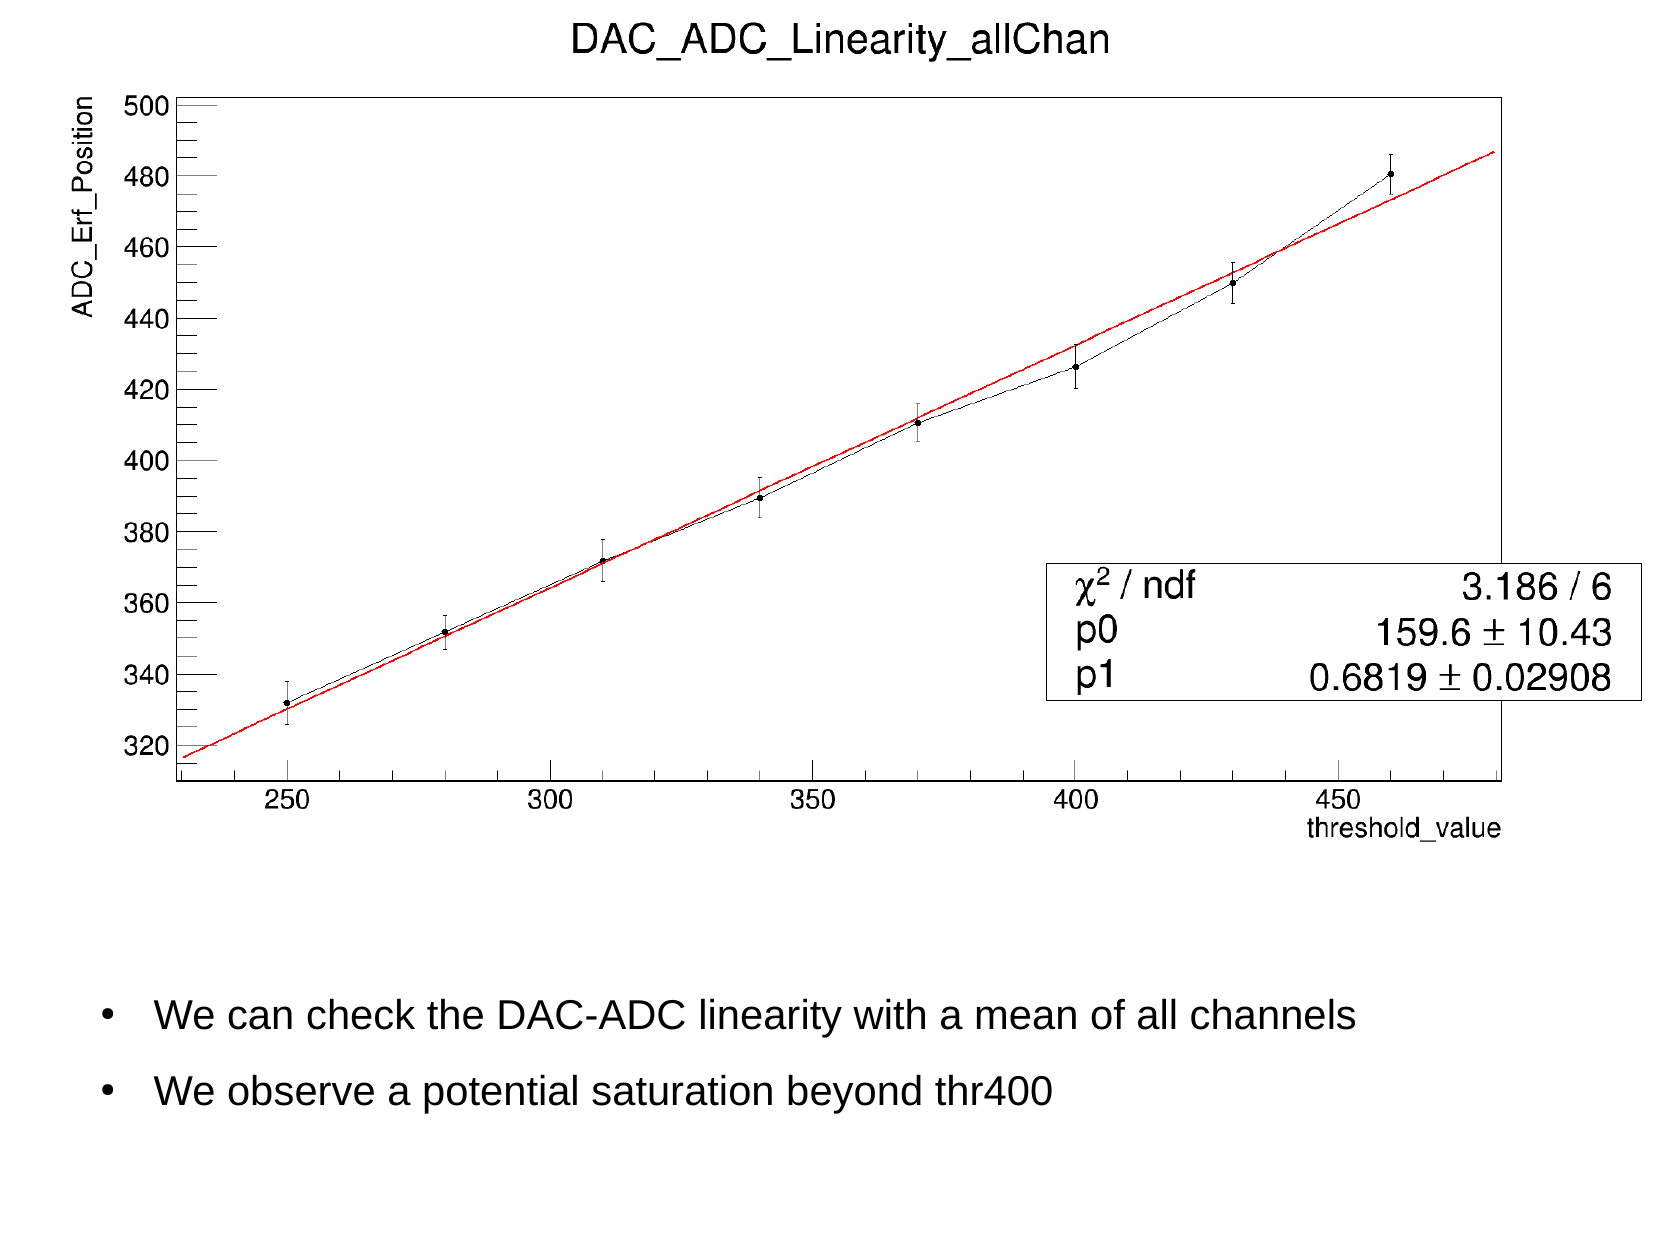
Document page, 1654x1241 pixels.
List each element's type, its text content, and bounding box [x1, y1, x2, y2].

list We can check the DAC-ADC linearity with a mean of all channels We observe a potential saturation beyond thr400 [82, 992, 1571, 1116]
picture [11, 11, 1654, 866]
